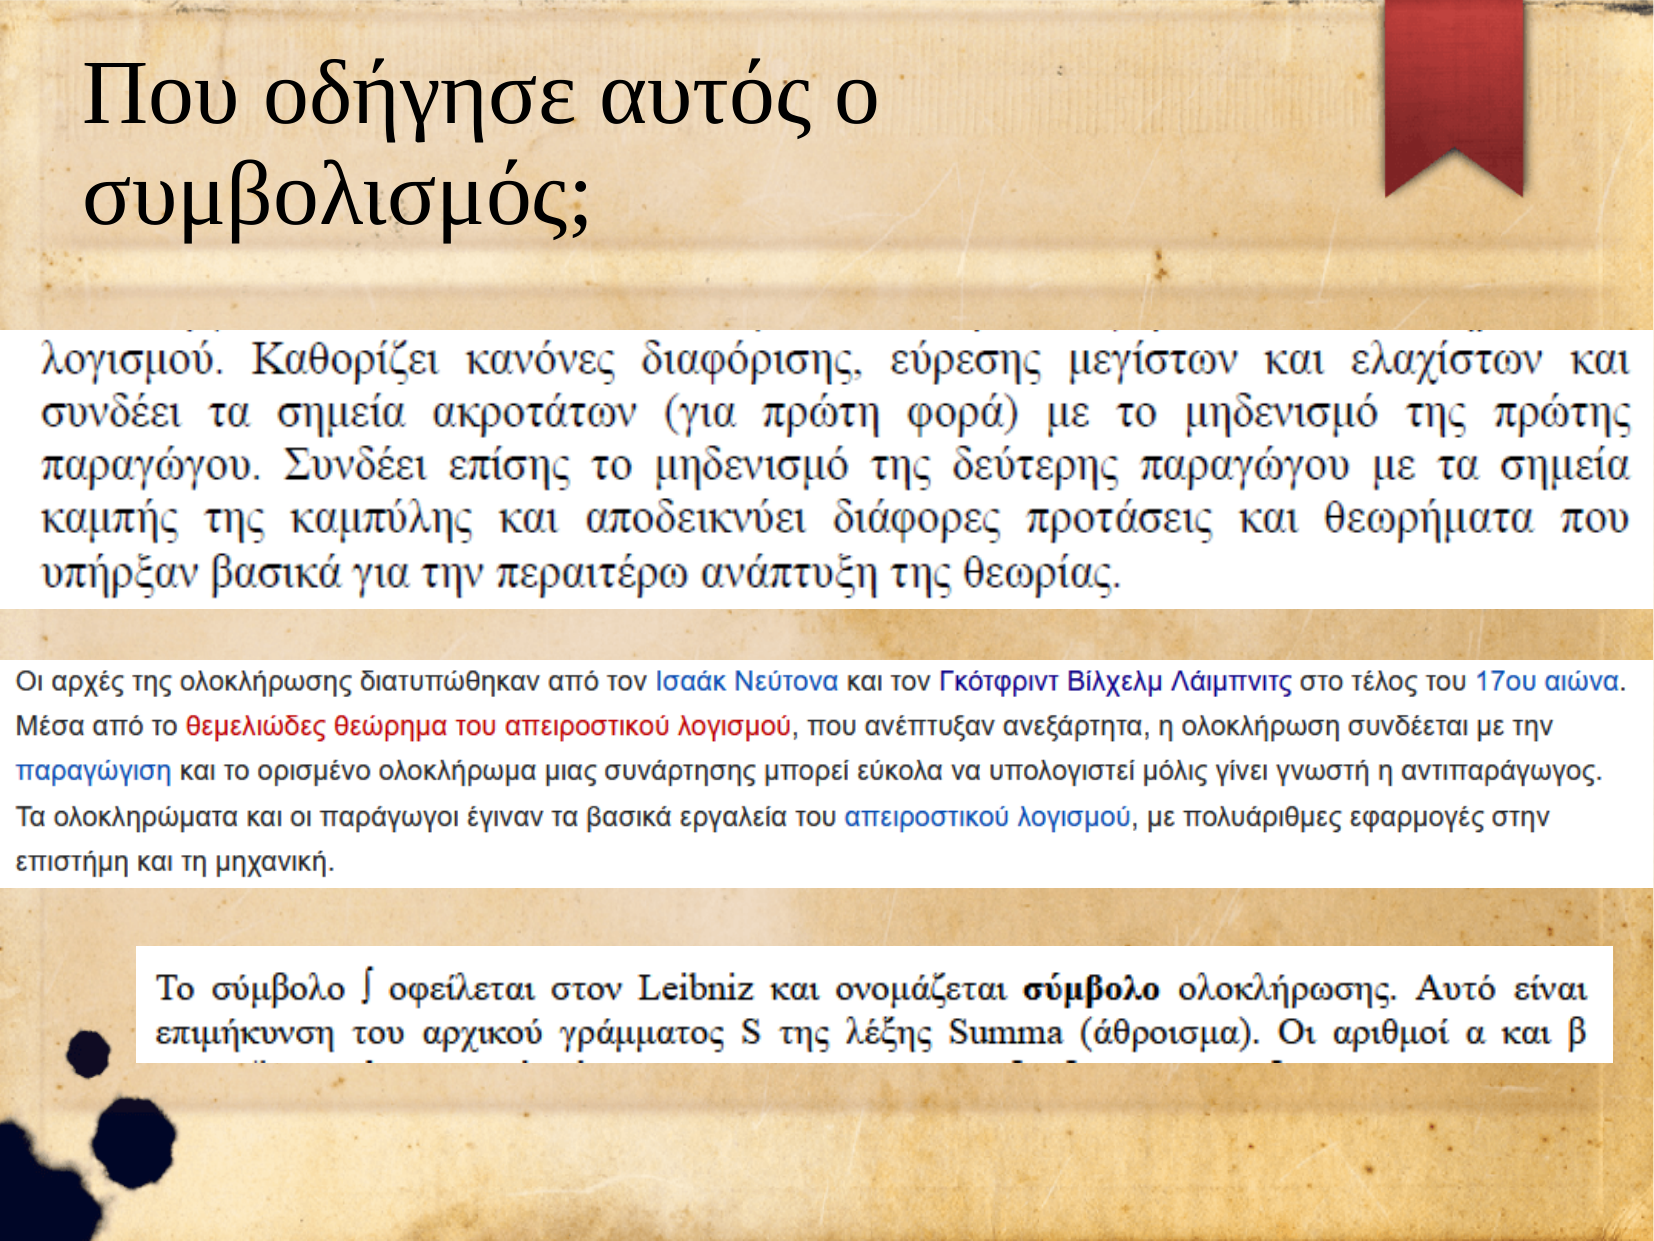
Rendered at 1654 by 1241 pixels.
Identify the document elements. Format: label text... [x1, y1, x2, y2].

picture [0, 0, 1654, 1241]
title Που οδήγησε αυτός ο συμβολισμός; [82, 41, 1347, 245]
